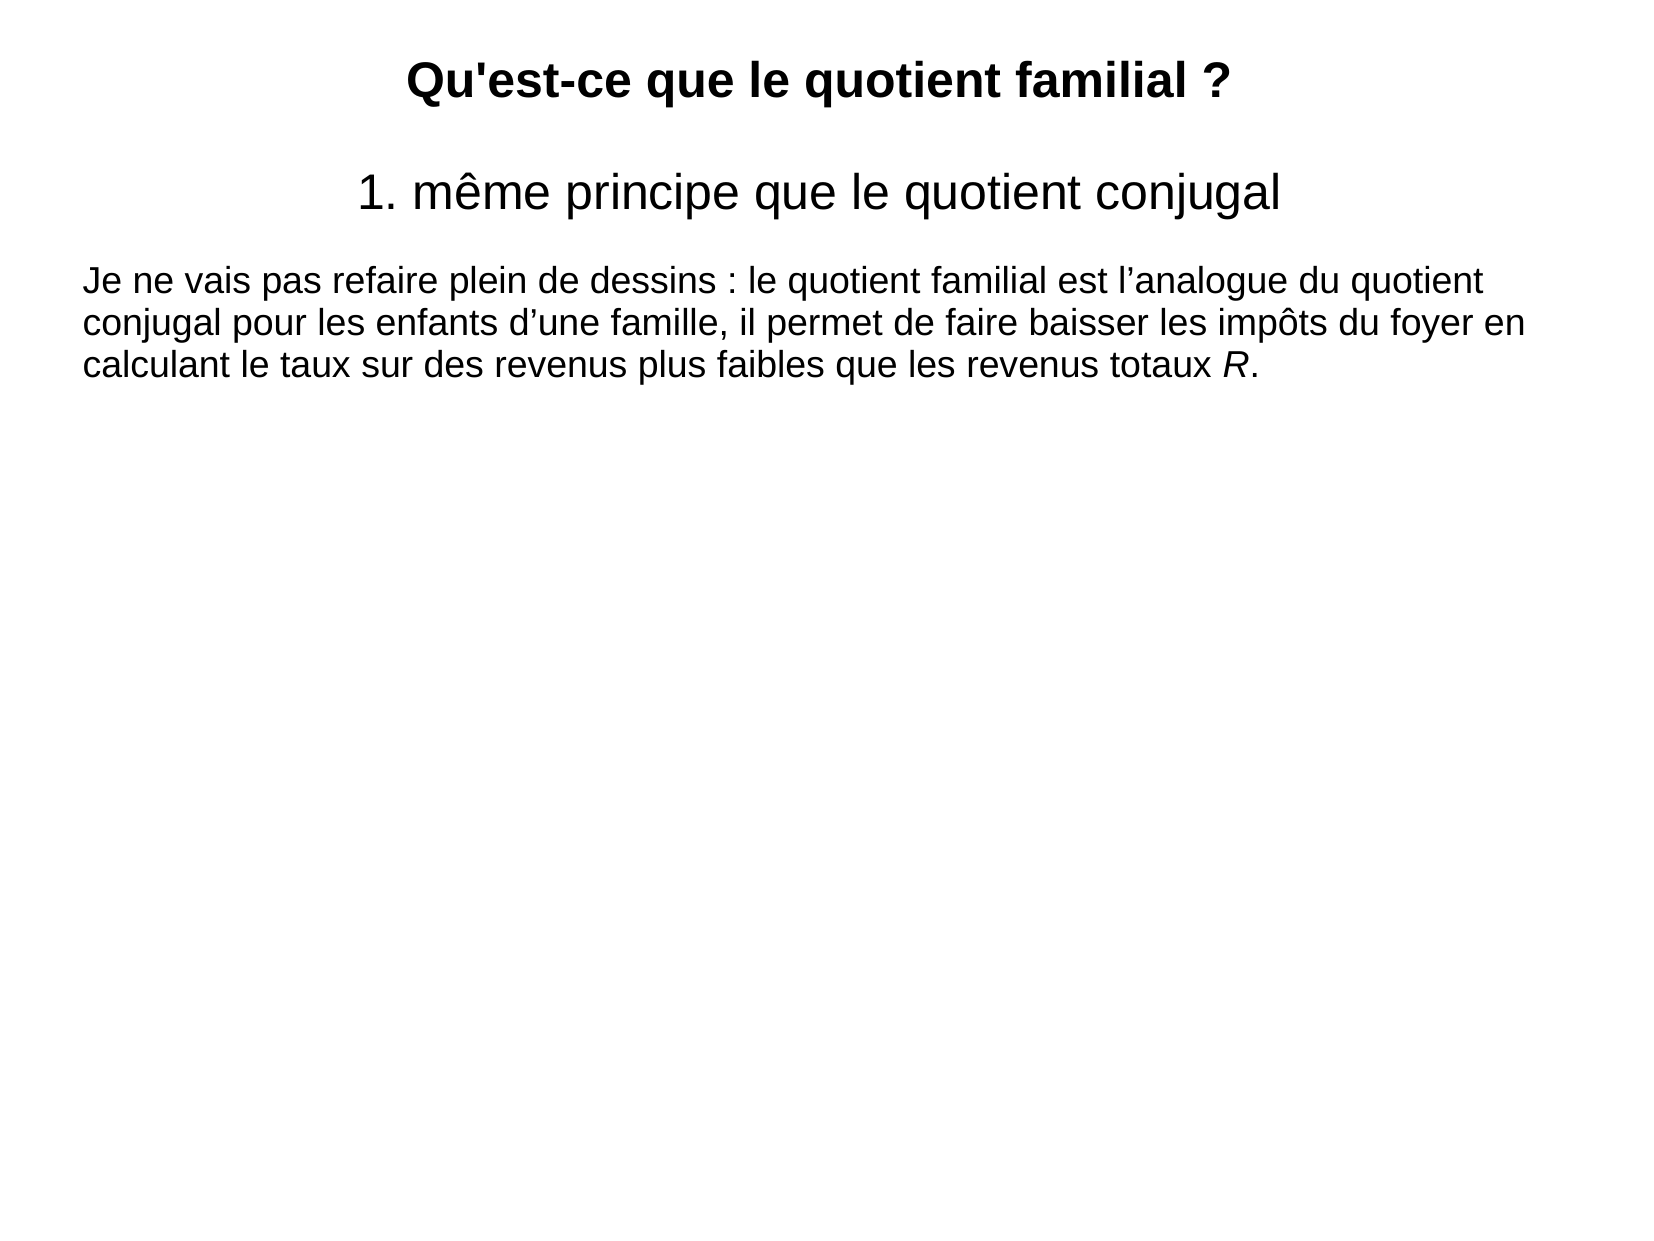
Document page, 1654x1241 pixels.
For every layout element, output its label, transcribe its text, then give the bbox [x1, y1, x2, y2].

list Je ne vais pas refaire plein de dessins : le quotient familial est l’analogue du quotient conjugal pour les enfants d’une famille, il permet de faire baisser les impôts du foyer en calculant le taux sur des revenus plus faibles que les revenus totaux R. [11, 259, 1607, 1241]
text_box Qu'est-ce que le quotient familial ? 1. même principe que le quotient conjugal [315, 45, 1324, 229]
